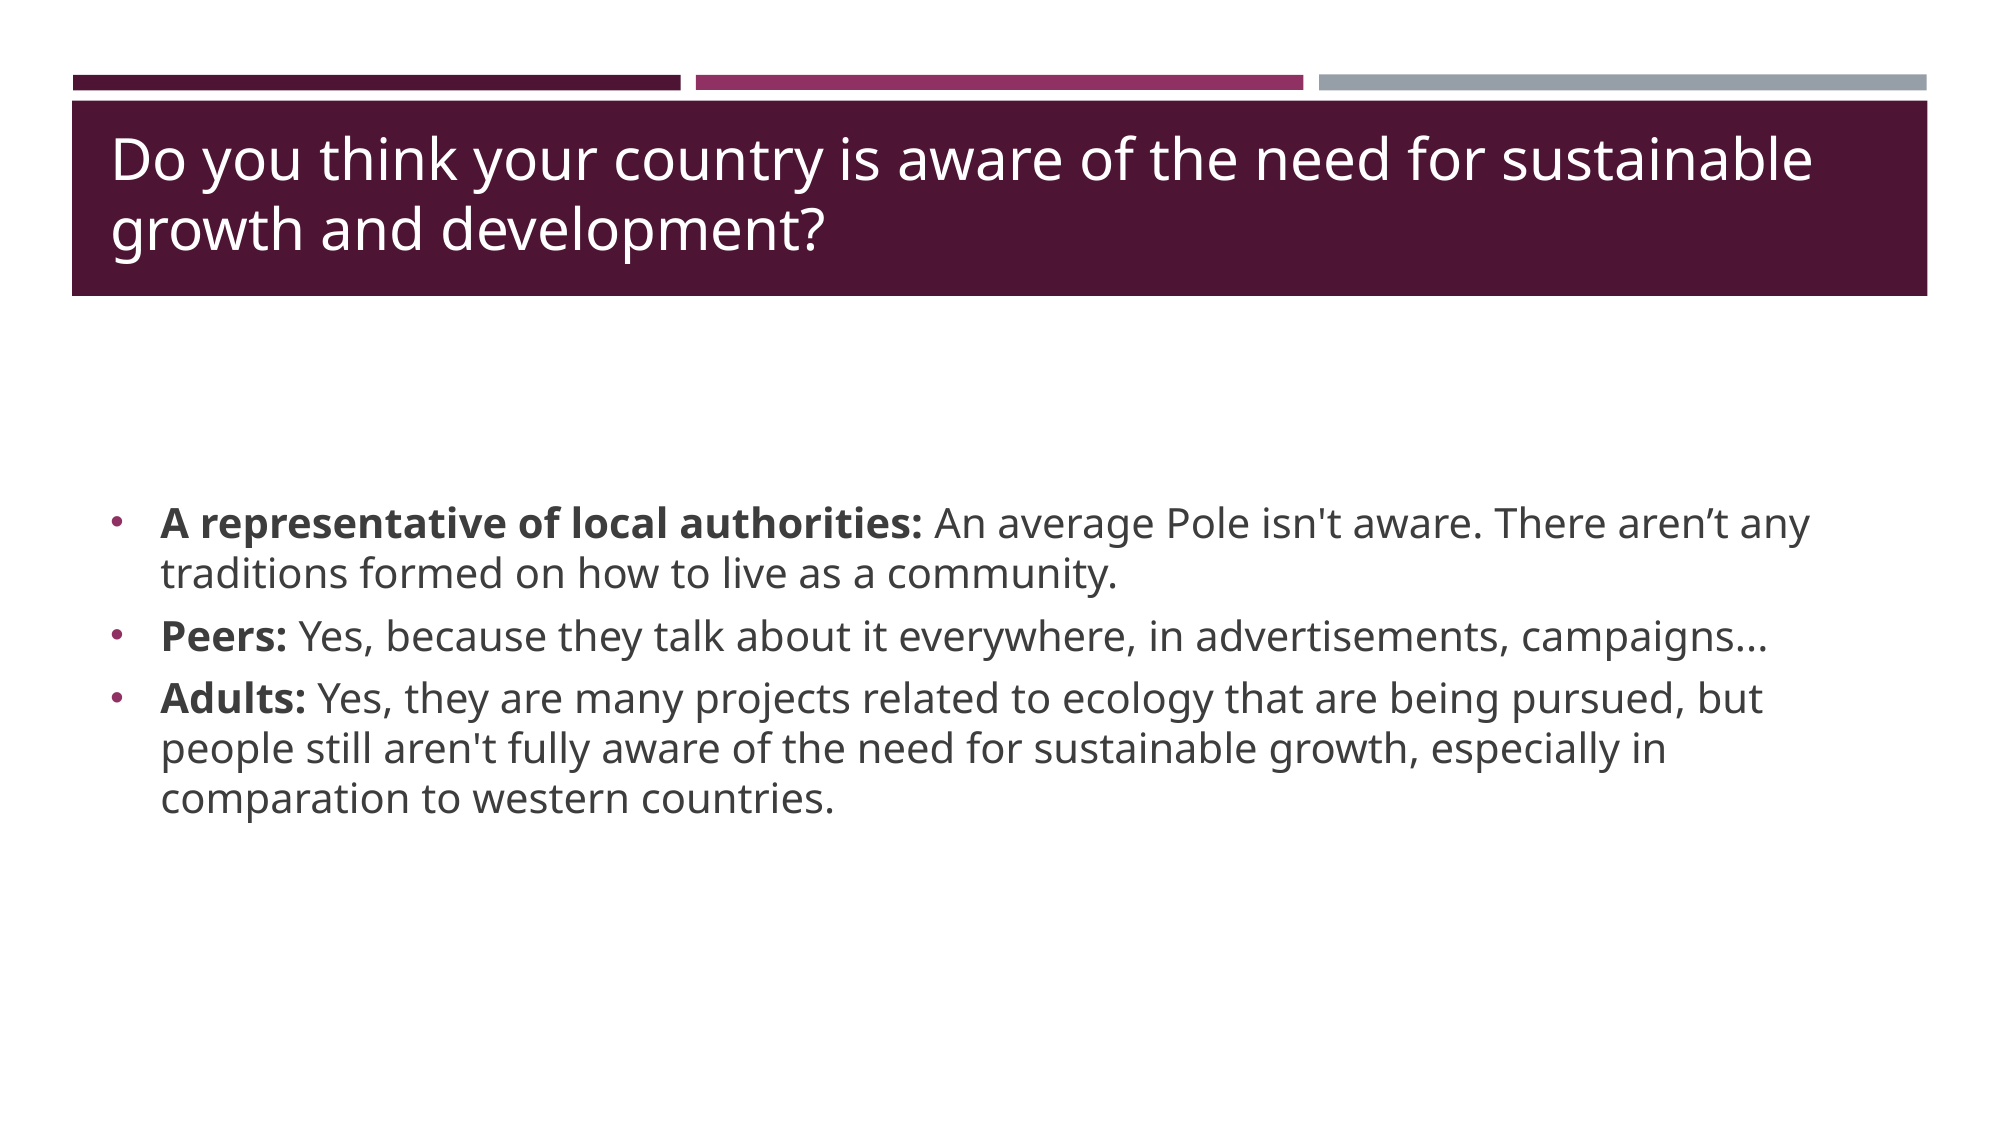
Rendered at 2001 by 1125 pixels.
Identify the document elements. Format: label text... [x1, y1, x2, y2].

title Do you think your country is aware of the need for sustainable growth and development? [95, 115, 1905, 282]
list A representative of local authorities: An average Pole isn't aware. There aren’t any traditions formed on how to live as a community. Peers: Yes, because they talk about it everywhere, in advertisements, campaigns... Adults: Yes, they are many projects related to ecology that are being pursued, but people still aren't fully aware of the need for sustainable growth, especially in comparation to western countries. [95, 357, 1905, 962]
